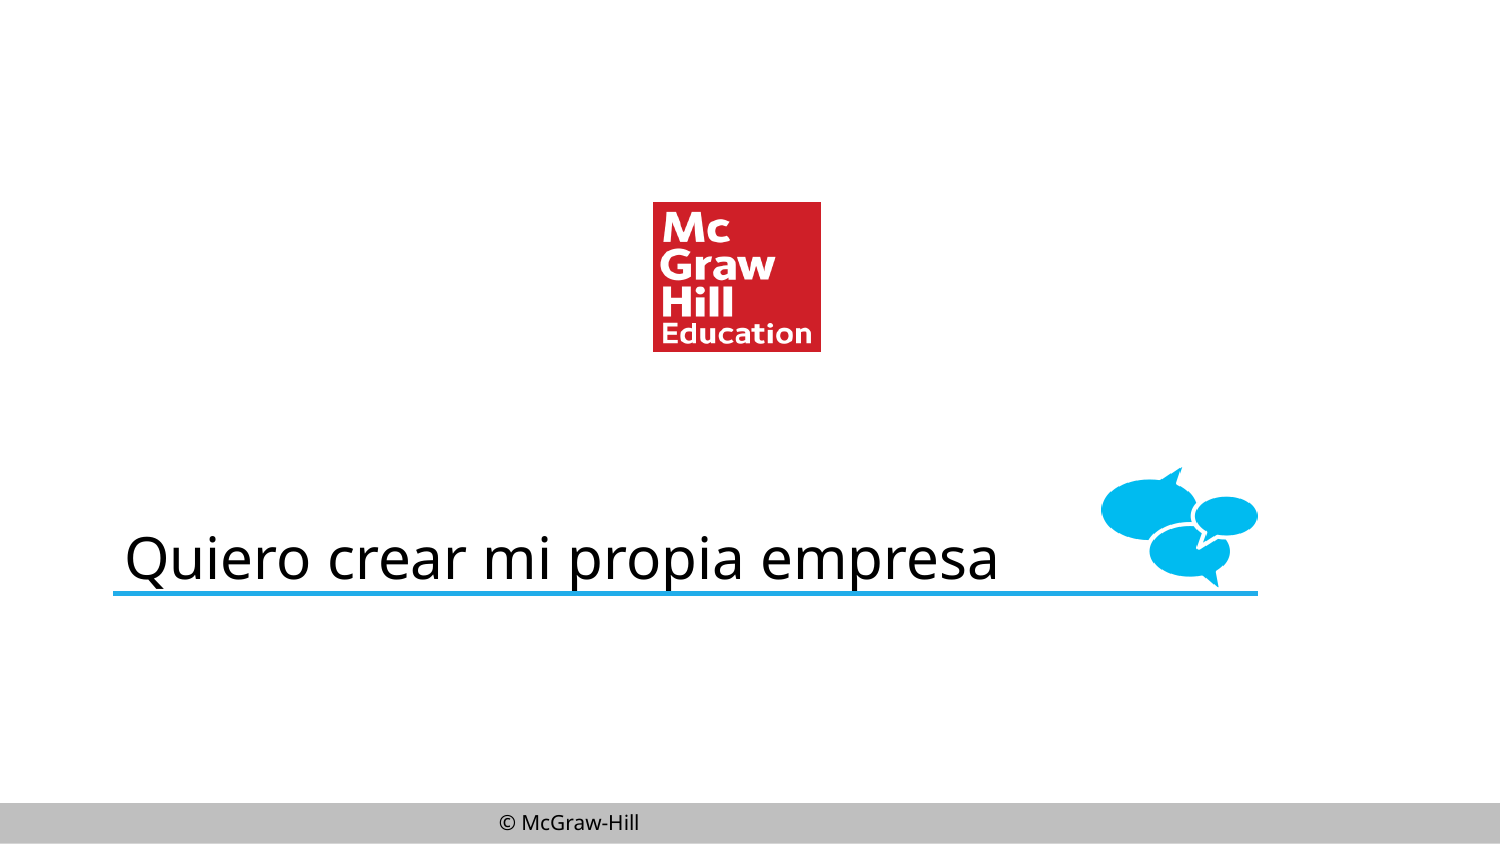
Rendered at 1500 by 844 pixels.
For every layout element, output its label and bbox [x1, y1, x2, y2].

picture [1068, 461, 1258, 588]
picture [653, 202, 821, 352]
